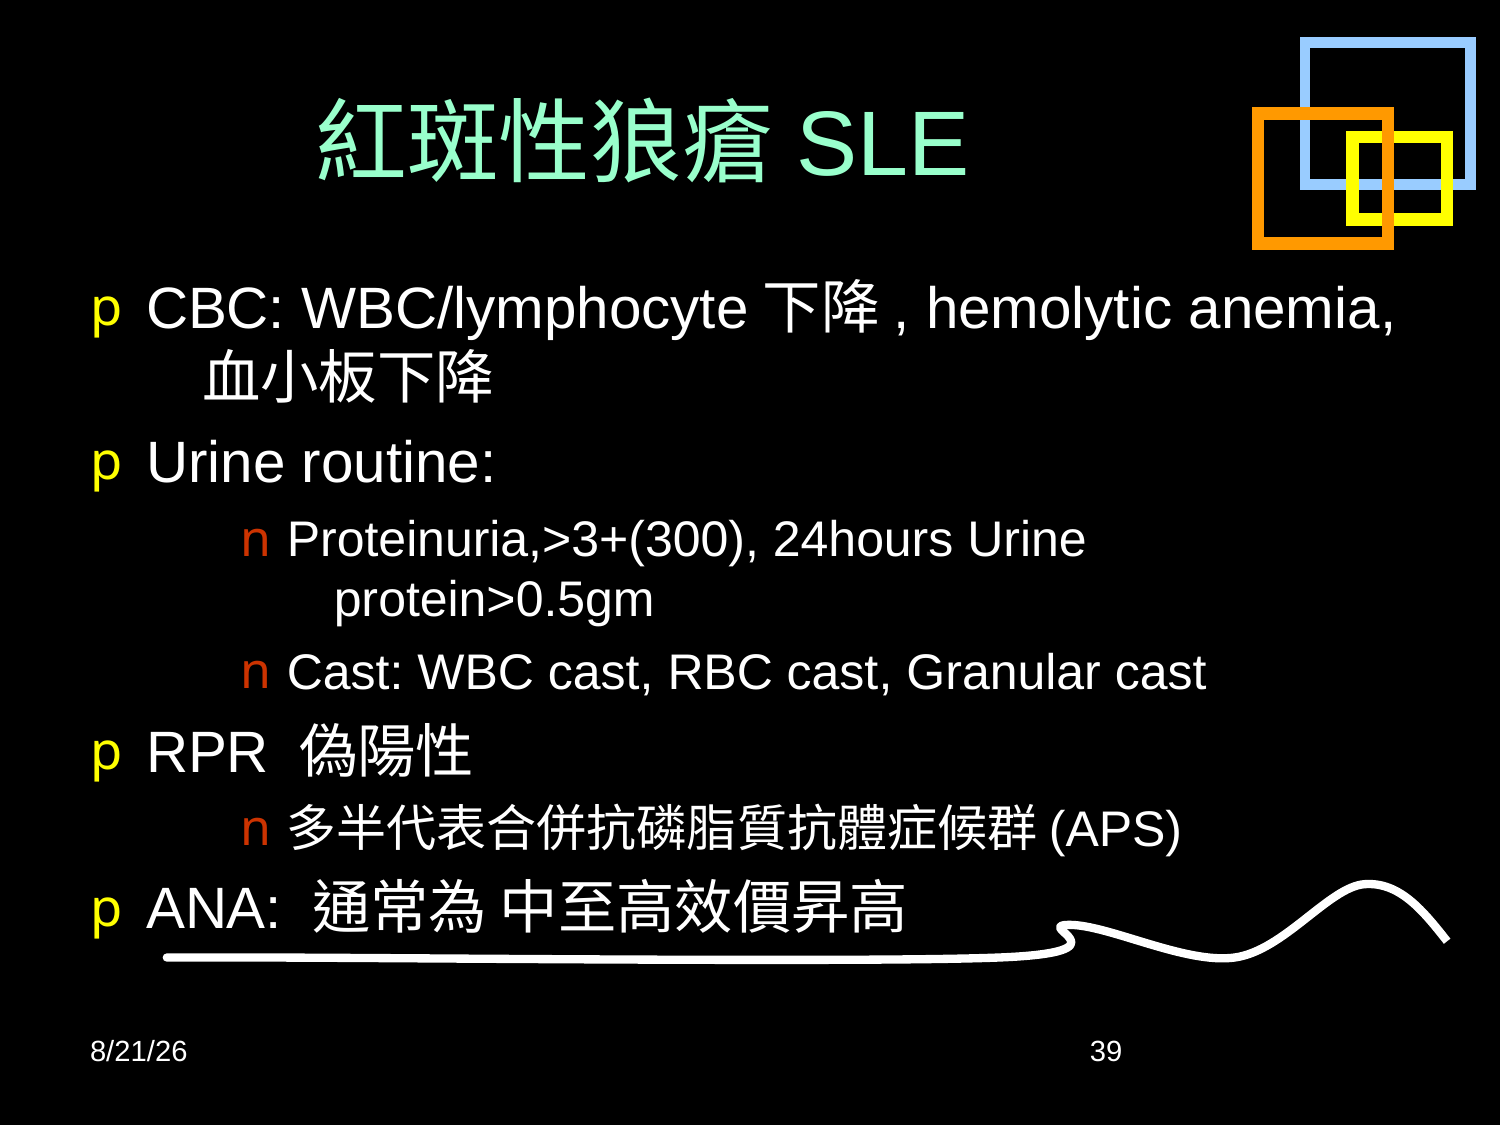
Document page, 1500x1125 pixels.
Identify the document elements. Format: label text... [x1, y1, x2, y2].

list CBC: WBC/lymphocyte下降, hemolytic anemia, 血小板下降 Urine routine: Proteinuria,>3+(300), 24hours Urine protein>0.5gm Cast: WBC cast, RBC cast, Granular cast RPR 偽陽性 多半代表合併抗磷脂質抗體症候群(APS) ANA: 通常為 中至高效價昇高 [75, 262, 1426, 1005]
title 紅斑性狼瘡SLE [75, 45, 1211, 233]
text_box [75, 1024, 426, 1103]
text_box [1074, 1024, 1426, 1103]
